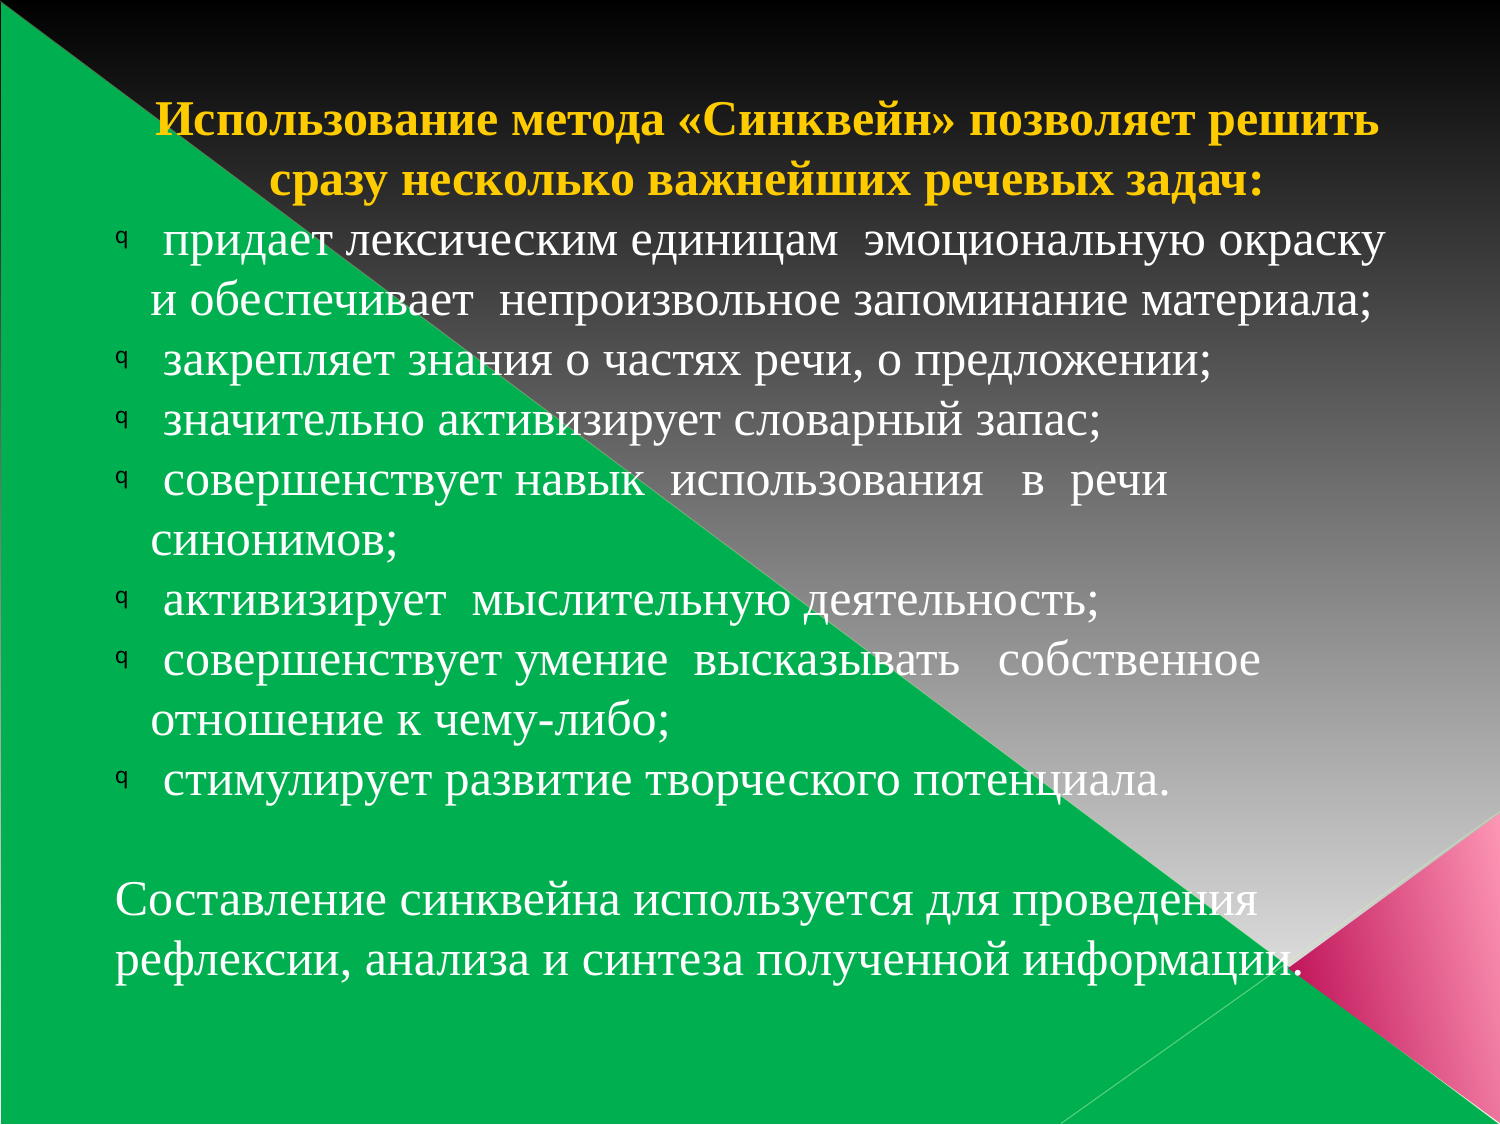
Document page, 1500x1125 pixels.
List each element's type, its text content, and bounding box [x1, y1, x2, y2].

text_box Использование метода «Синквейн» позволяет решить сразу несколько важнейших речевых задач: придает лексическим единицам эмоциональную окраску и обеспечивает непроизвольное запоминание материала; закрепляет знания о частях речи, о предложении; значительно активизирует словарный запас; совершенствует навык использования в речи синонимов; активизирует мыслительную деятельность; совершенствует умение высказывать собственное отношение к чему-либо; стимулирует развитие творческого потенциала. Составление синквейна используется для проведения рефлексии, анализа и синтеза полученной информации. [100, 77, 1436, 993]
